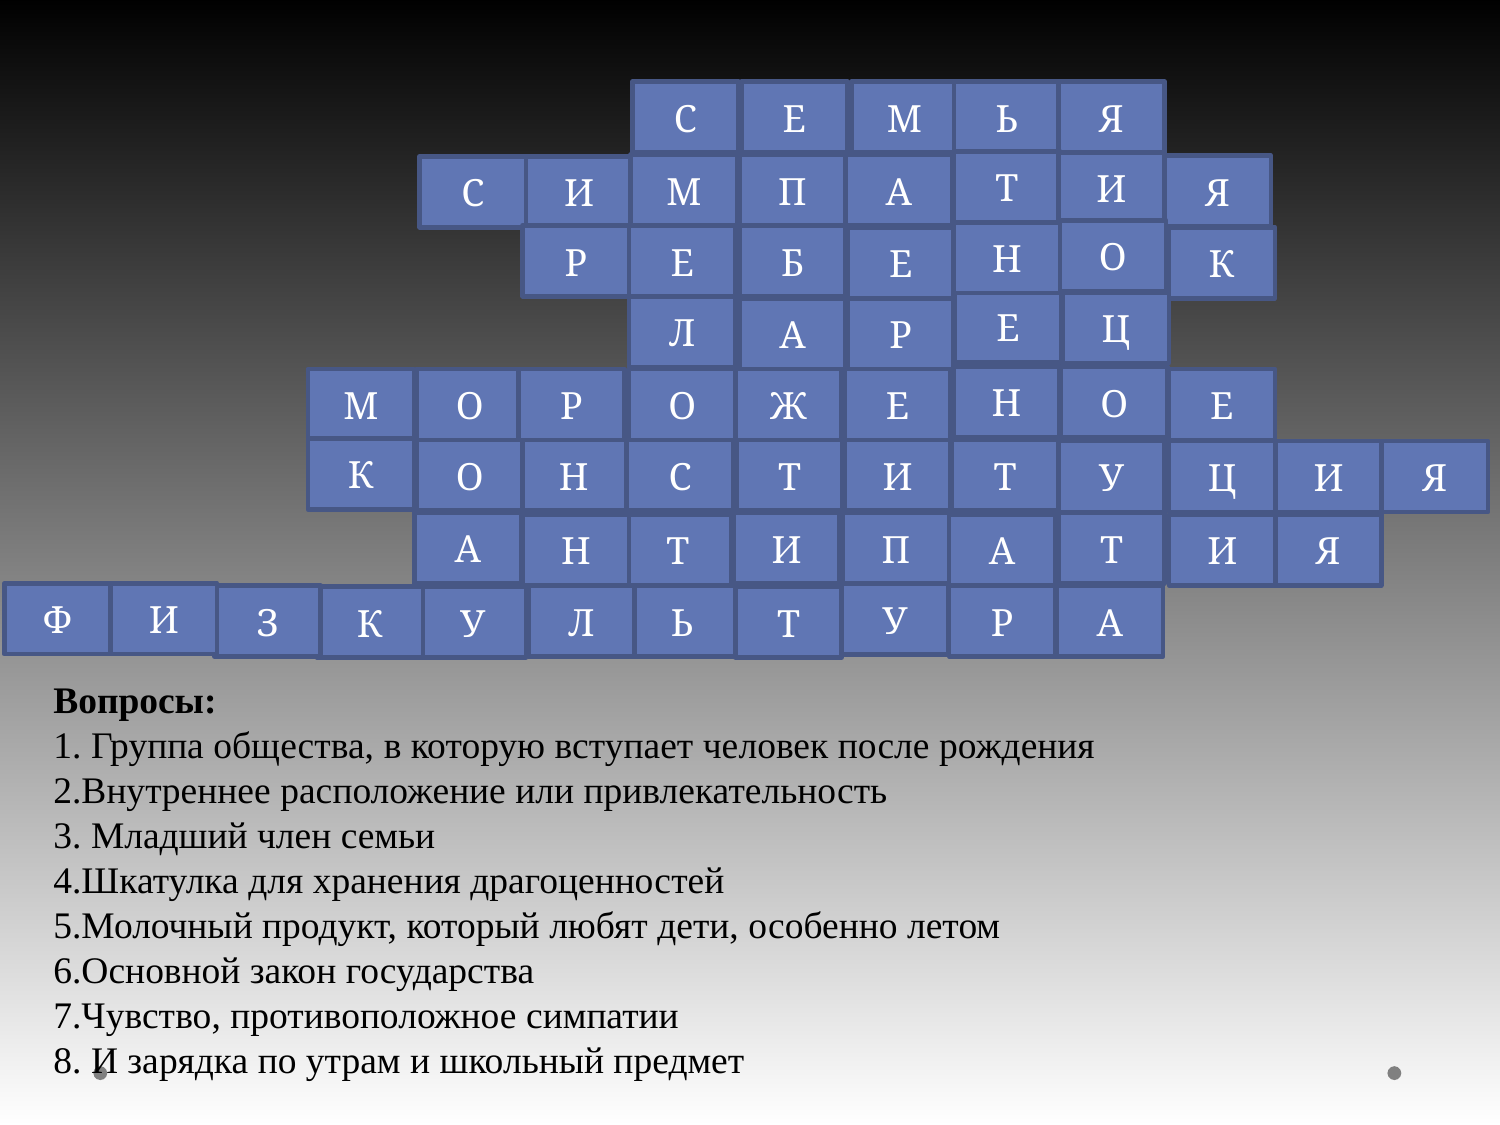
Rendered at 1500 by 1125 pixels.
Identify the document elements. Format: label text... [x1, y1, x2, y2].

text_box А [414, 512, 521, 584]
text_box И [733, 512, 840, 584]
text_box Т [735, 586, 842, 658]
text_box Т [953, 151, 1061, 222]
text_box С [419, 156, 527, 228]
text_box К [307, 438, 415, 510]
text_box М [630, 154, 738, 226]
text_box Р [522, 225, 630, 297]
text_box Л [528, 585, 635, 657]
text_box С [632, 81, 739, 153]
text_box И [527, 156, 630, 225]
text_box О [1059, 220, 1166, 292]
text_box Ф [4, 583, 110, 655]
text_box Н [953, 222, 1061, 294]
text_box Е [844, 369, 951, 439]
text_box О [416, 439, 523, 511]
text_box У [424, 586, 527, 658]
text_box И [1058, 152, 1165, 222]
text_box А [1056, 585, 1163, 657]
text_box А [845, 154, 952, 226]
text_box К [1168, 227, 1275, 299]
text_box Ь [953, 81, 1058, 151]
text_box Н [523, 439, 627, 511]
text_box Н [522, 514, 630, 586]
text_box О [416, 369, 518, 439]
text_box М [307, 369, 415, 438]
text_box С [627, 439, 734, 511]
text_box Вопросы: 1. Группа общества, в которую вступает человек после рождения 2.Внутреннее расположение или привлекательность 3. Младший член семьи 4.Шкатулка для хранения драгоценностей 5.Молочный продукт, который любят дети, особенно летом 6.Основной закон государства 7.Чувство, противоположное симпатии 8. И зарядка по утрам и школьный предмет [38, 668, 1445, 1089]
text_box А [739, 298, 846, 370]
text_box И [110, 583, 217, 655]
text_box Т [736, 440, 843, 511]
text_box Я [1382, 441, 1488, 512]
text_box Е [741, 81, 848, 153]
text_box Е [1168, 369, 1275, 440]
text_box Я [1165, 155, 1271, 227]
text_box Ж [736, 369, 842, 440]
text_box Е [630, 225, 736, 296]
text_box Е [954, 292, 1062, 362]
text_box П [739, 154, 845, 225]
text_box З [214, 585, 321, 657]
text_box Я [1058, 81, 1165, 152]
text_box Е [847, 227, 954, 298]
text_box Л [629, 296, 736, 368]
text_box Ц [1062, 292, 1170, 364]
text_box Т [951, 439, 1059, 511]
text_box Т [1058, 512, 1165, 584]
text_box П [842, 512, 950, 584]
text_box И [1276, 441, 1382, 512]
text_box К [316, 586, 424, 658]
text_box Р [518, 369, 625, 439]
text_box И [1169, 514, 1276, 586]
text_box Р [949, 585, 1056, 657]
text_box Ц [1169, 441, 1276, 512]
text_box И [844, 439, 951, 511]
text_box Ь [635, 585, 736, 657]
text_box Б [739, 225, 846, 297]
text_box О [629, 369, 736, 440]
text_box У [841, 583, 949, 655]
text_box О [1061, 366, 1168, 438]
text_box Я [1276, 514, 1382, 586]
text_box Р [847, 298, 954, 370]
text_box А [949, 514, 1056, 585]
text_box У [1058, 441, 1165, 512]
text_box Т [630, 514, 731, 585]
text_box М [851, 81, 953, 153]
text_box Н [953, 366, 1060, 438]
